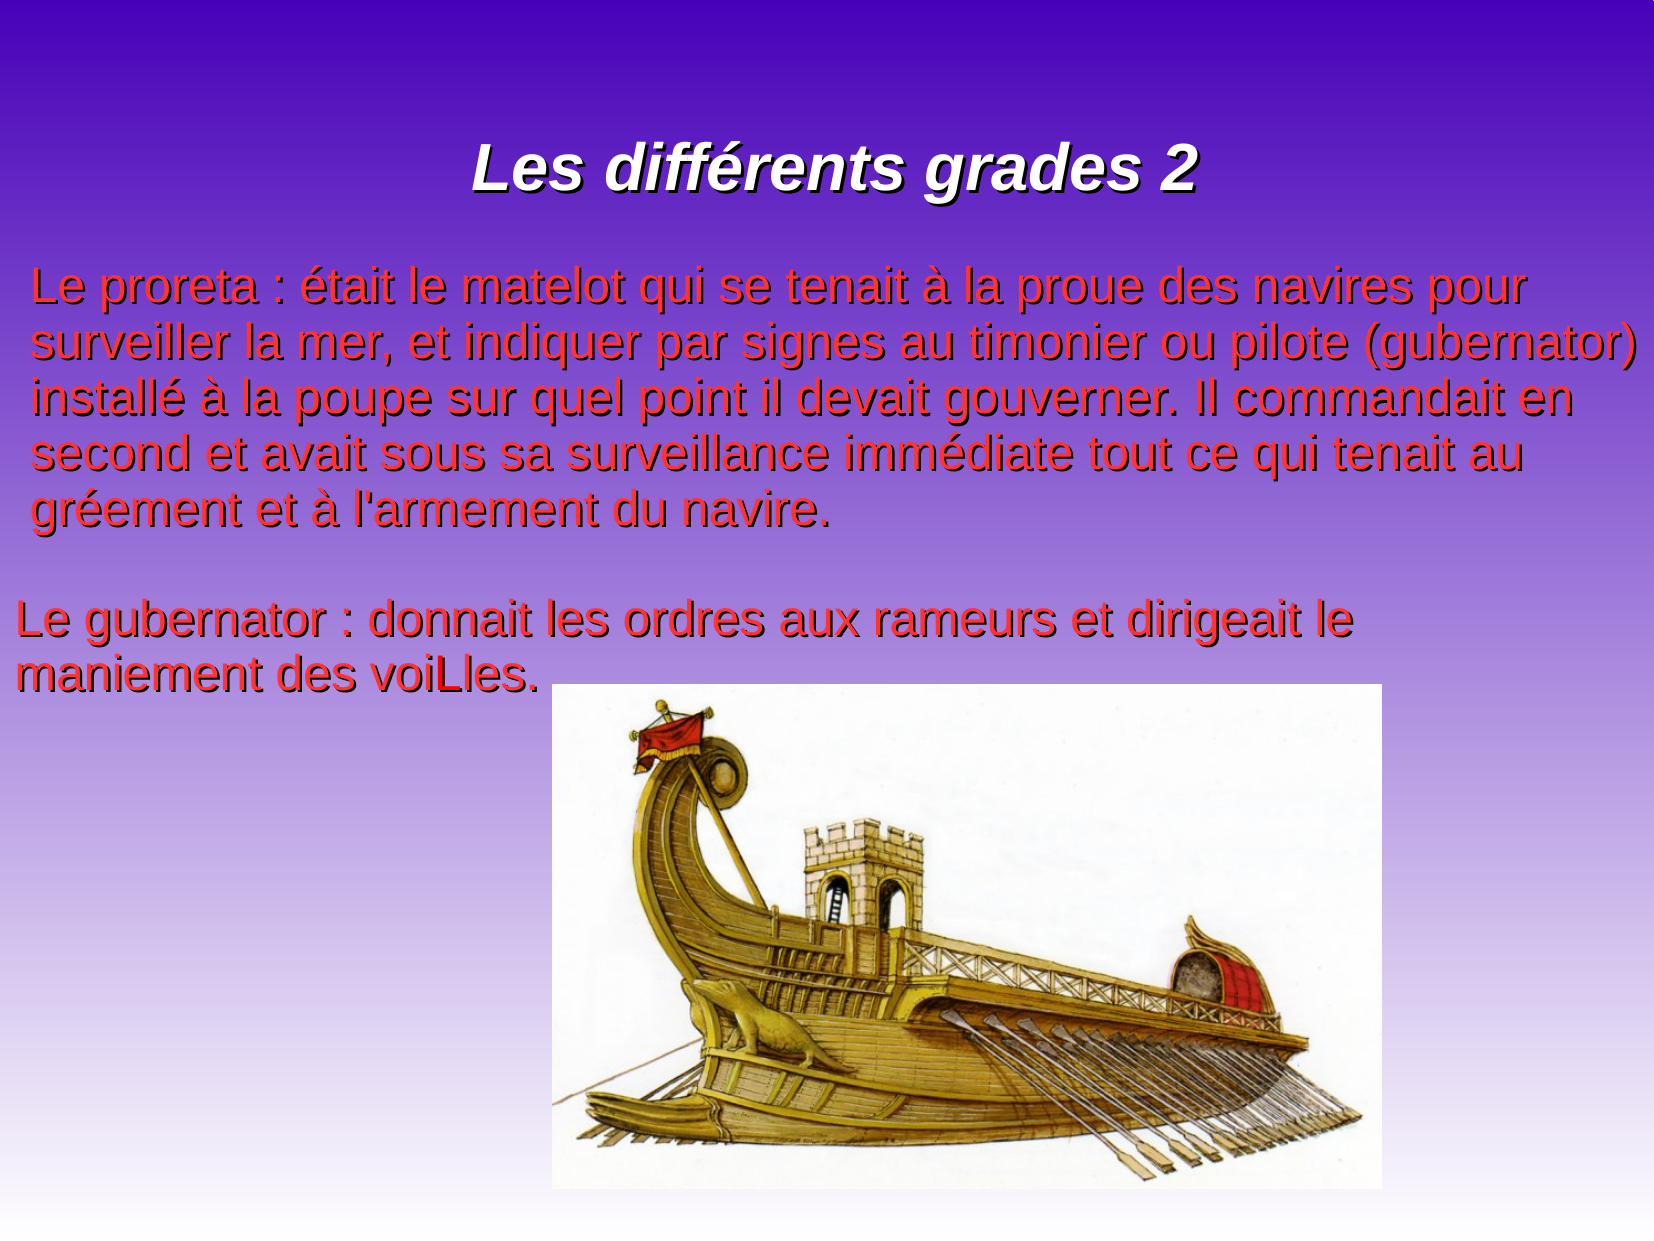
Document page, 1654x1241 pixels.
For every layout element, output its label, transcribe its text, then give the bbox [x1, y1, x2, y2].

picture [552, 709, 1382, 1189]
text_box Le gubernator : donnait les ordres aux rameurs et dirigeait le maniement des voiLles. [0, 582, 1630, 709]
text_box Les différents grades 2 [448, 122, 1241, 213]
text_box Le proreta : était le matelot qui se tenait à la proue des navires pour surveiller la mer, et indiquer par signes au timonier ou pilote (gubernator) installé à la poupe sur quel point il devait gouverner. Il commandait en second et avait sous sa surveillance immédiate tout ce qui tenait au gréement et à l'armement du navire. [14, 249, 1654, 544]
